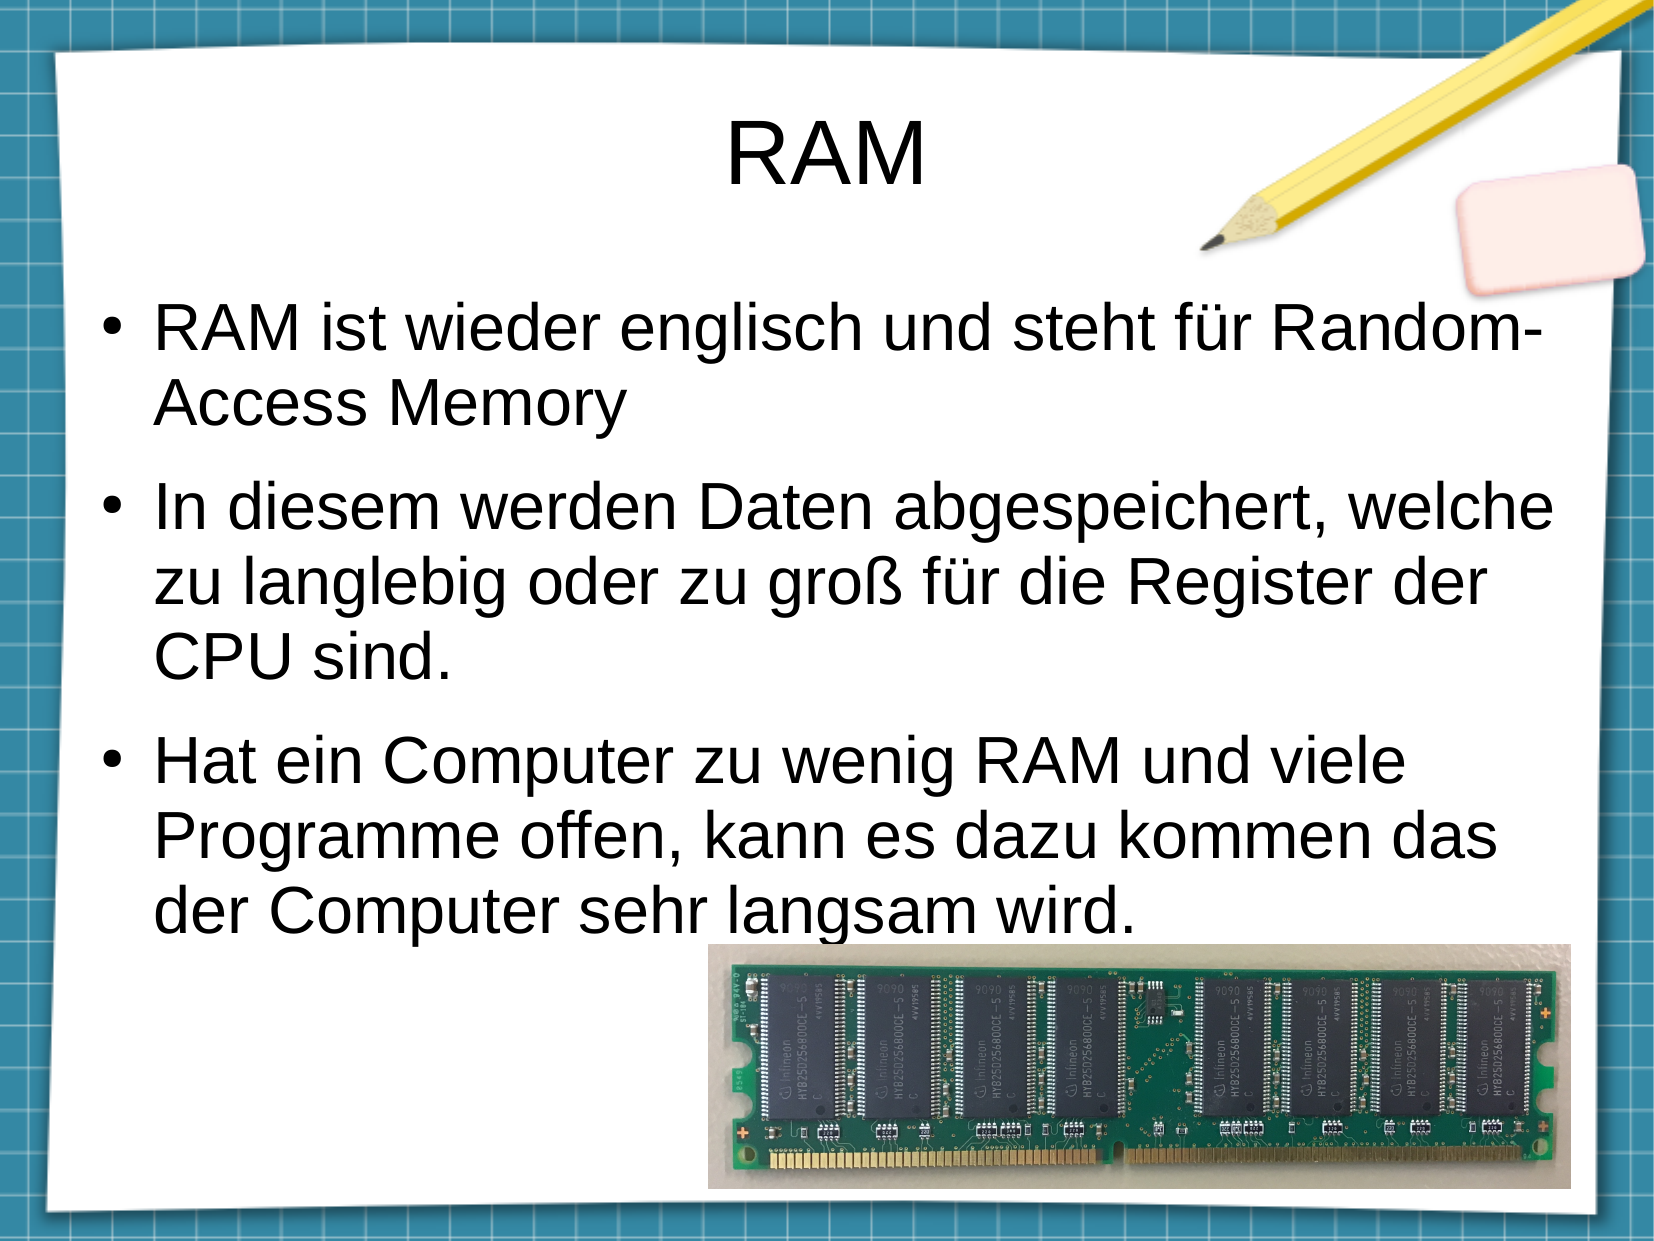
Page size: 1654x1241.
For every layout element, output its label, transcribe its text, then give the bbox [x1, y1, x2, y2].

list RAM ist wieder englisch und steht für Random-Access Memory In diesem werden Daten abgespeichert, welche zu langlebig oder zu groß für die Register der CPU sind. Hat ein Computer zu wenig RAM und viele Programme offen, kann es dazu kommen das der Computer sehr langsam wird. [82, 290, 1571, 1010]
picture [0, 0, 1654, 1241]
title RAM [82, 49, 1571, 257]
